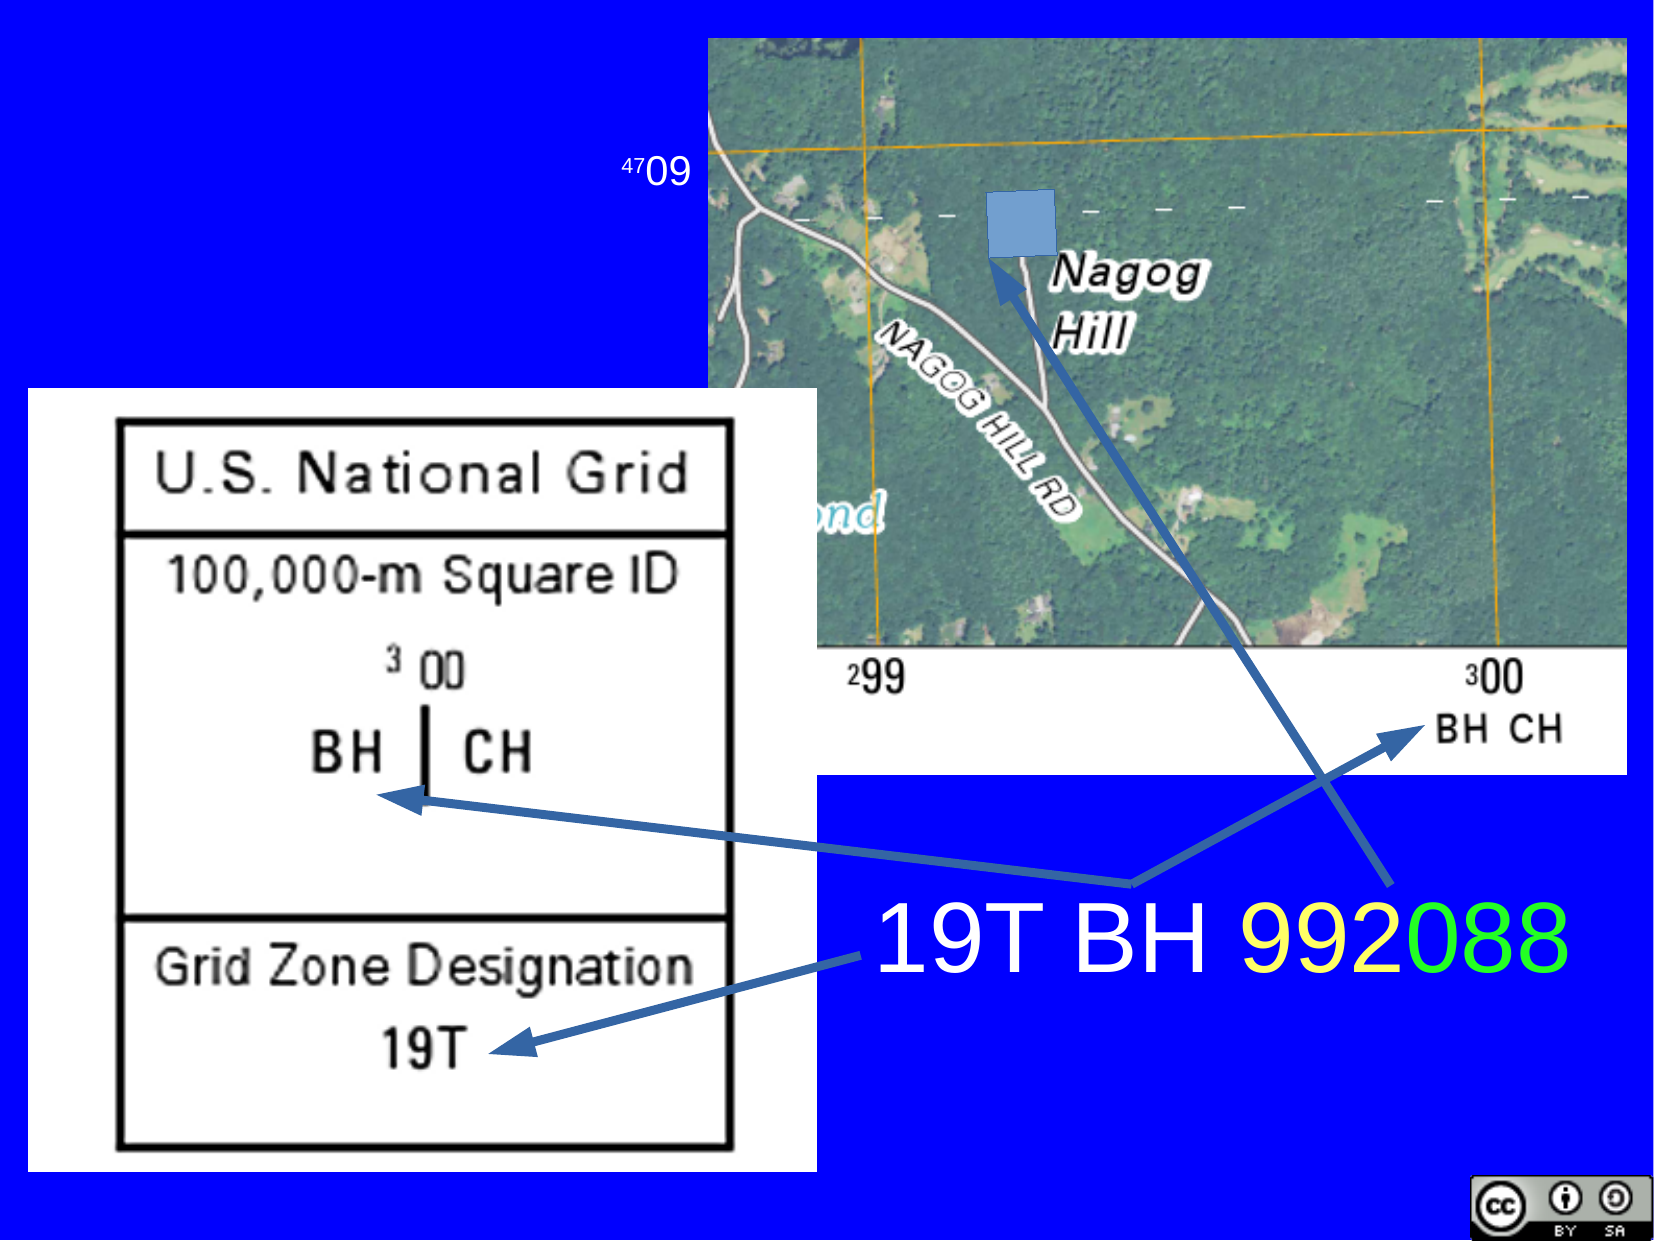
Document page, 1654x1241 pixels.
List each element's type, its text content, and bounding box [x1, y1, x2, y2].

picture [1470, 1175, 1654, 1241]
text_box [985, 189, 1058, 258]
text_box 4709 [606, 140, 707, 203]
text_box 19T BH 992088 [859, 875, 1589, 1002]
picture [28, 38, 1627, 1172]
